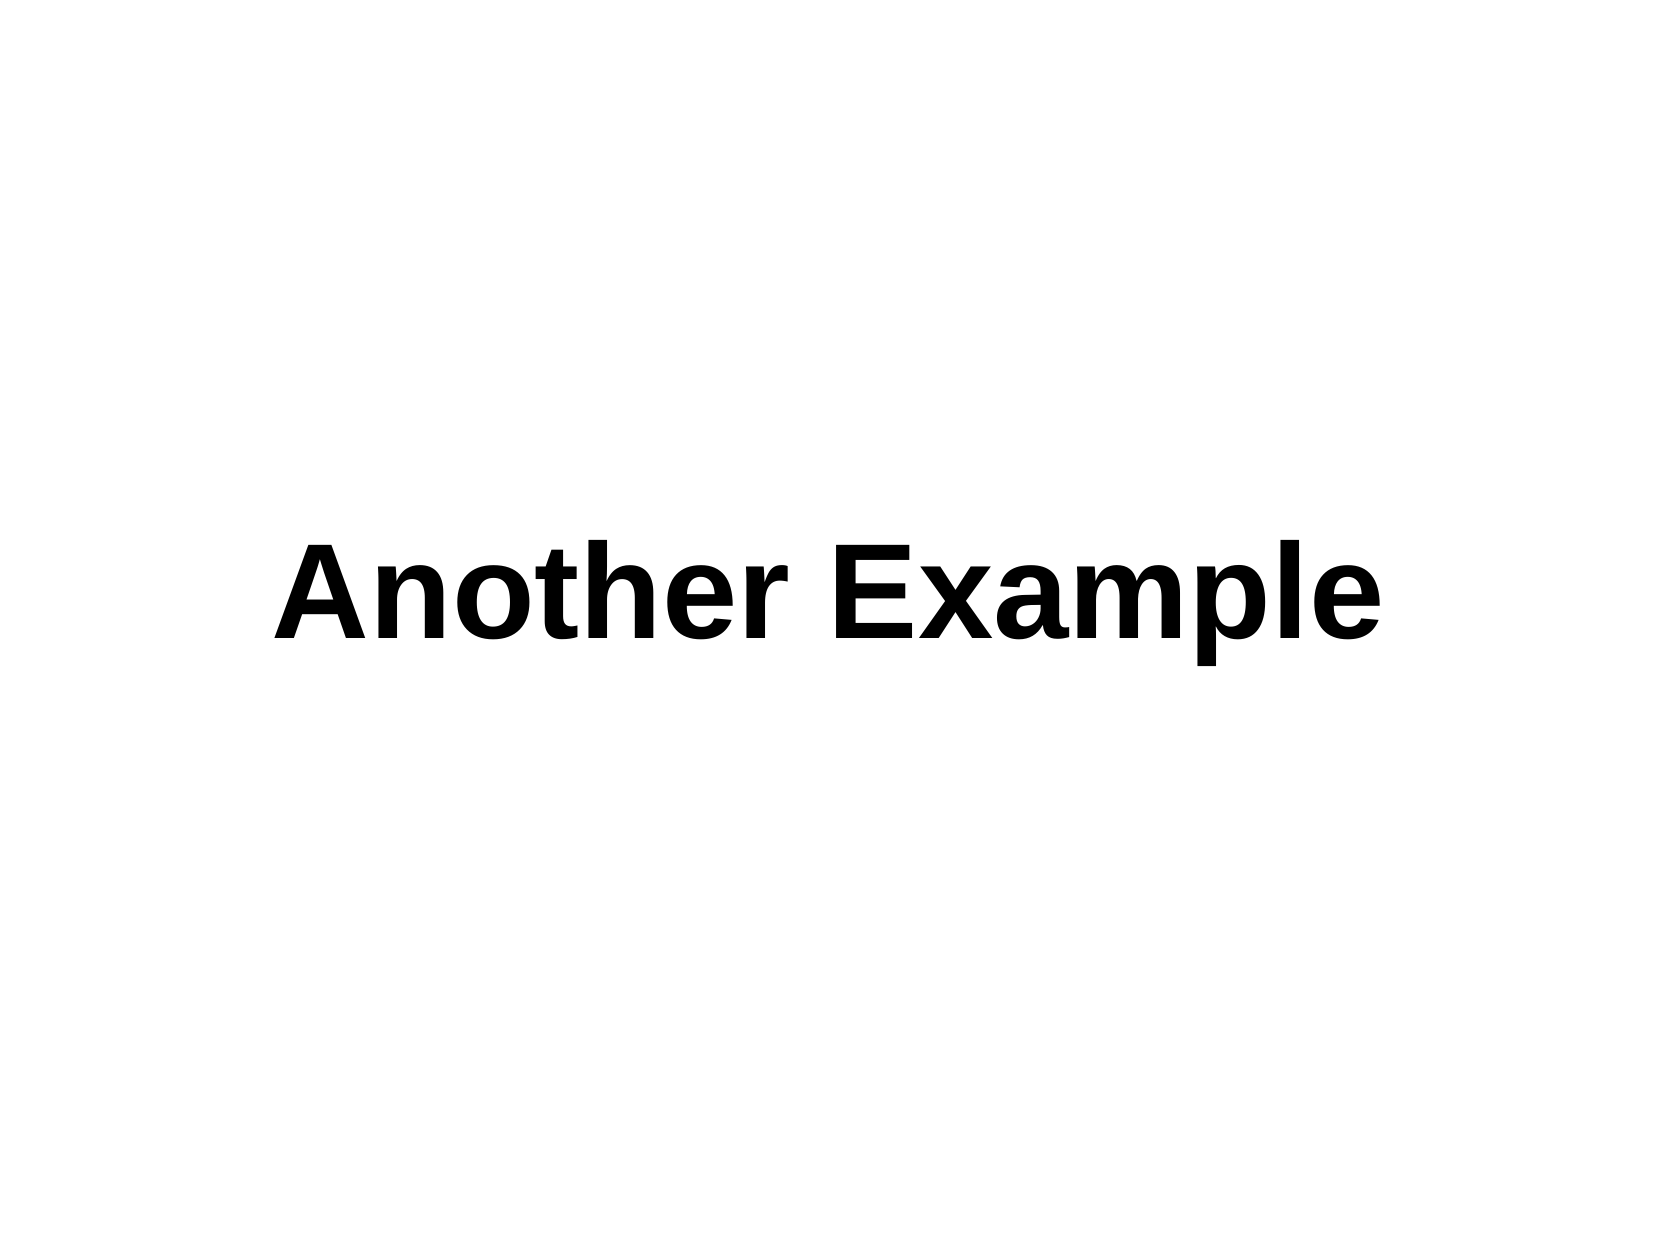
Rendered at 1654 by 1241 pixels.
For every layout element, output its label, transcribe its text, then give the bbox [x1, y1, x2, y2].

text_box Another Example [256, 508, 1401, 676]
